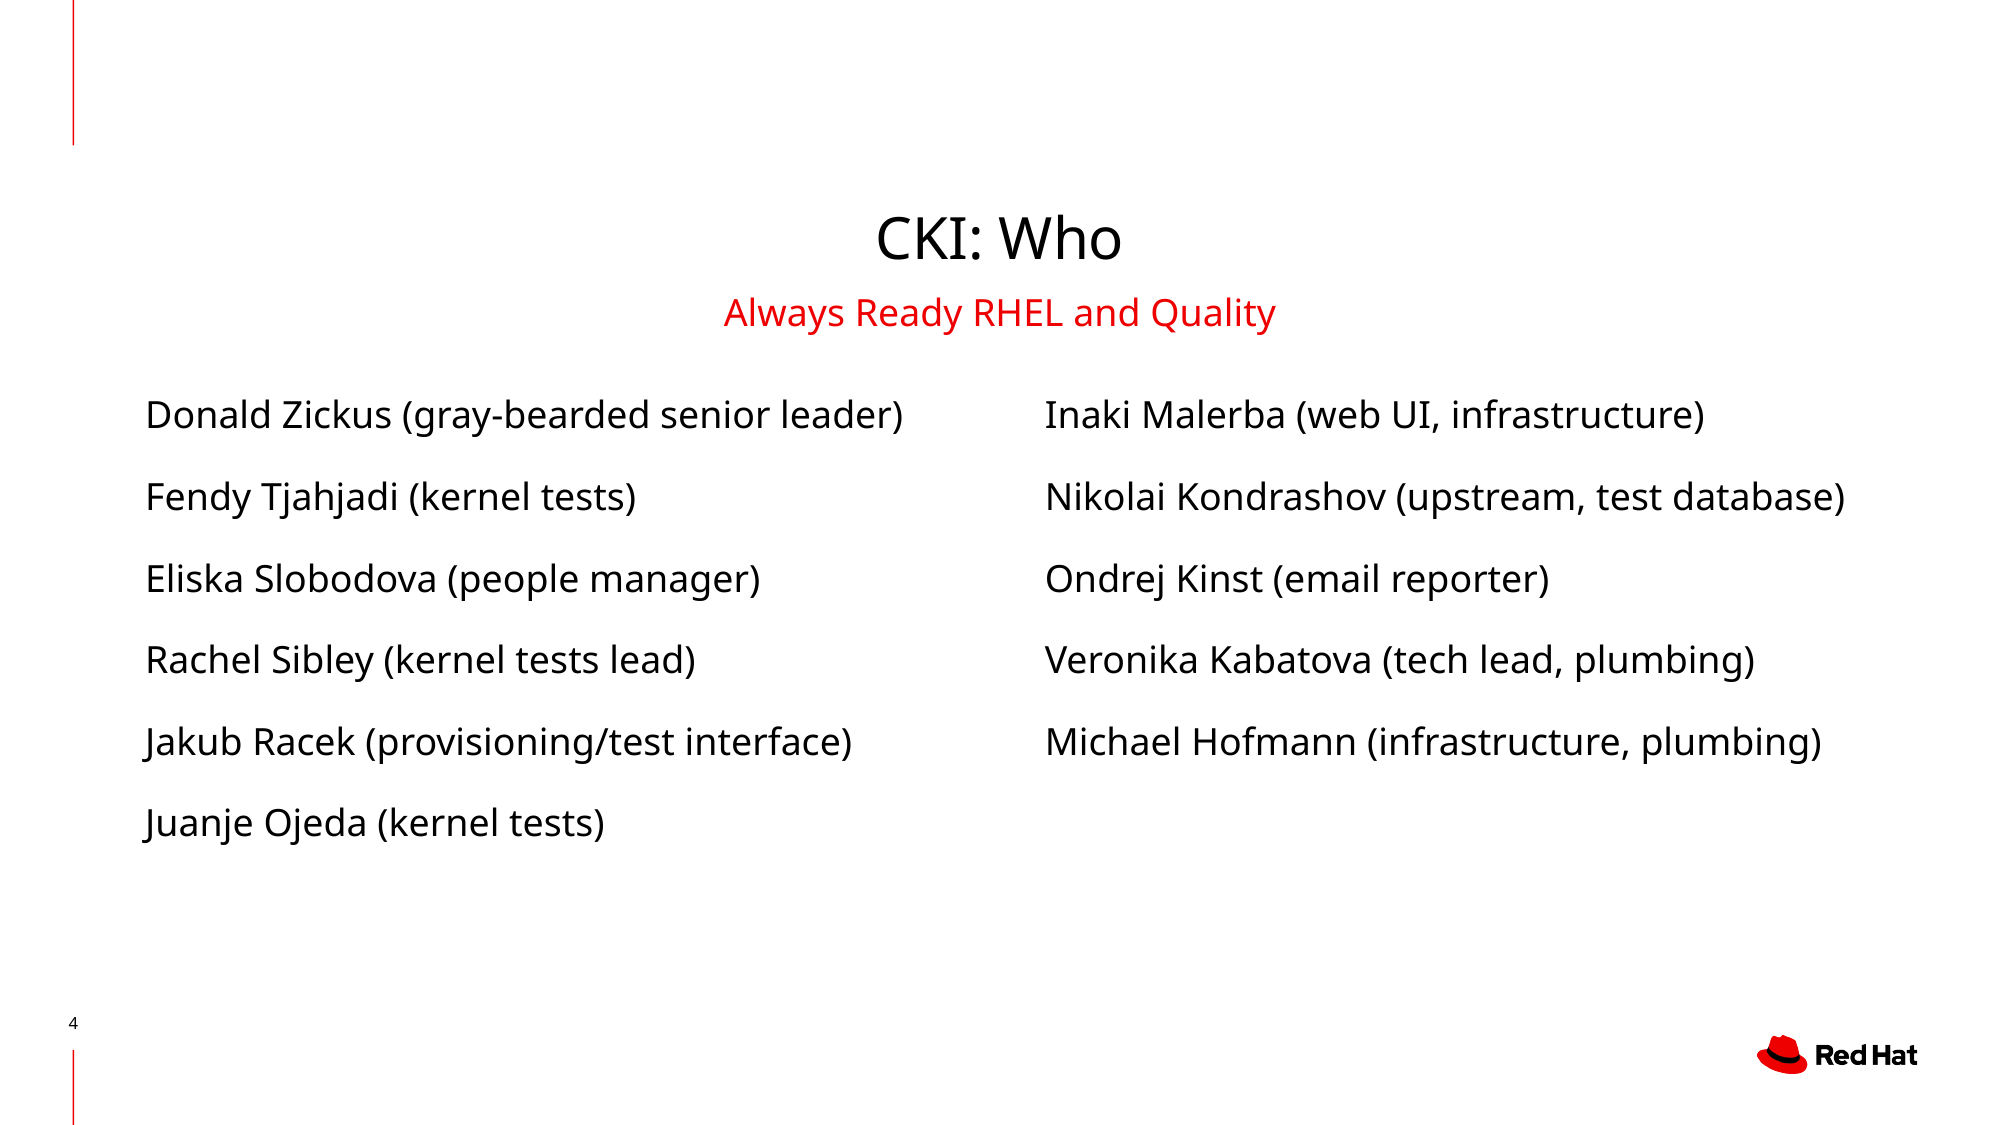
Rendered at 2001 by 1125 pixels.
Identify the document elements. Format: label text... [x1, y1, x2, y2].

subtitle Always Ready RHEL and Quality [145, 271, 1855, 320]
list Inaki Malerba (web UI, infrastructure) Nikolai Kondrashov (upstream, test database) Ondrej Kinst (email reporter) Veronika Kabatova (tech lead, plumbing) Michael Hofmann (infrastructure, plumbing) [1044, 375, 1855, 988]
slide_number <number> [13, 1012, 134, 1036]
title CKI: Who [145, 180, 1855, 271]
list Donald Zickus (gray-bearded senior leader) Fendy Tjahjadi (kernel tests) Eliska Slobodova (people manager) Rachel Sibley (kernel tests lead) Jakub Racek (provisioning/test interface) Juanje Ojeda (kernel tests) [145, 375, 956, 988]
picture [1757, 1035, 1918, 1074]
